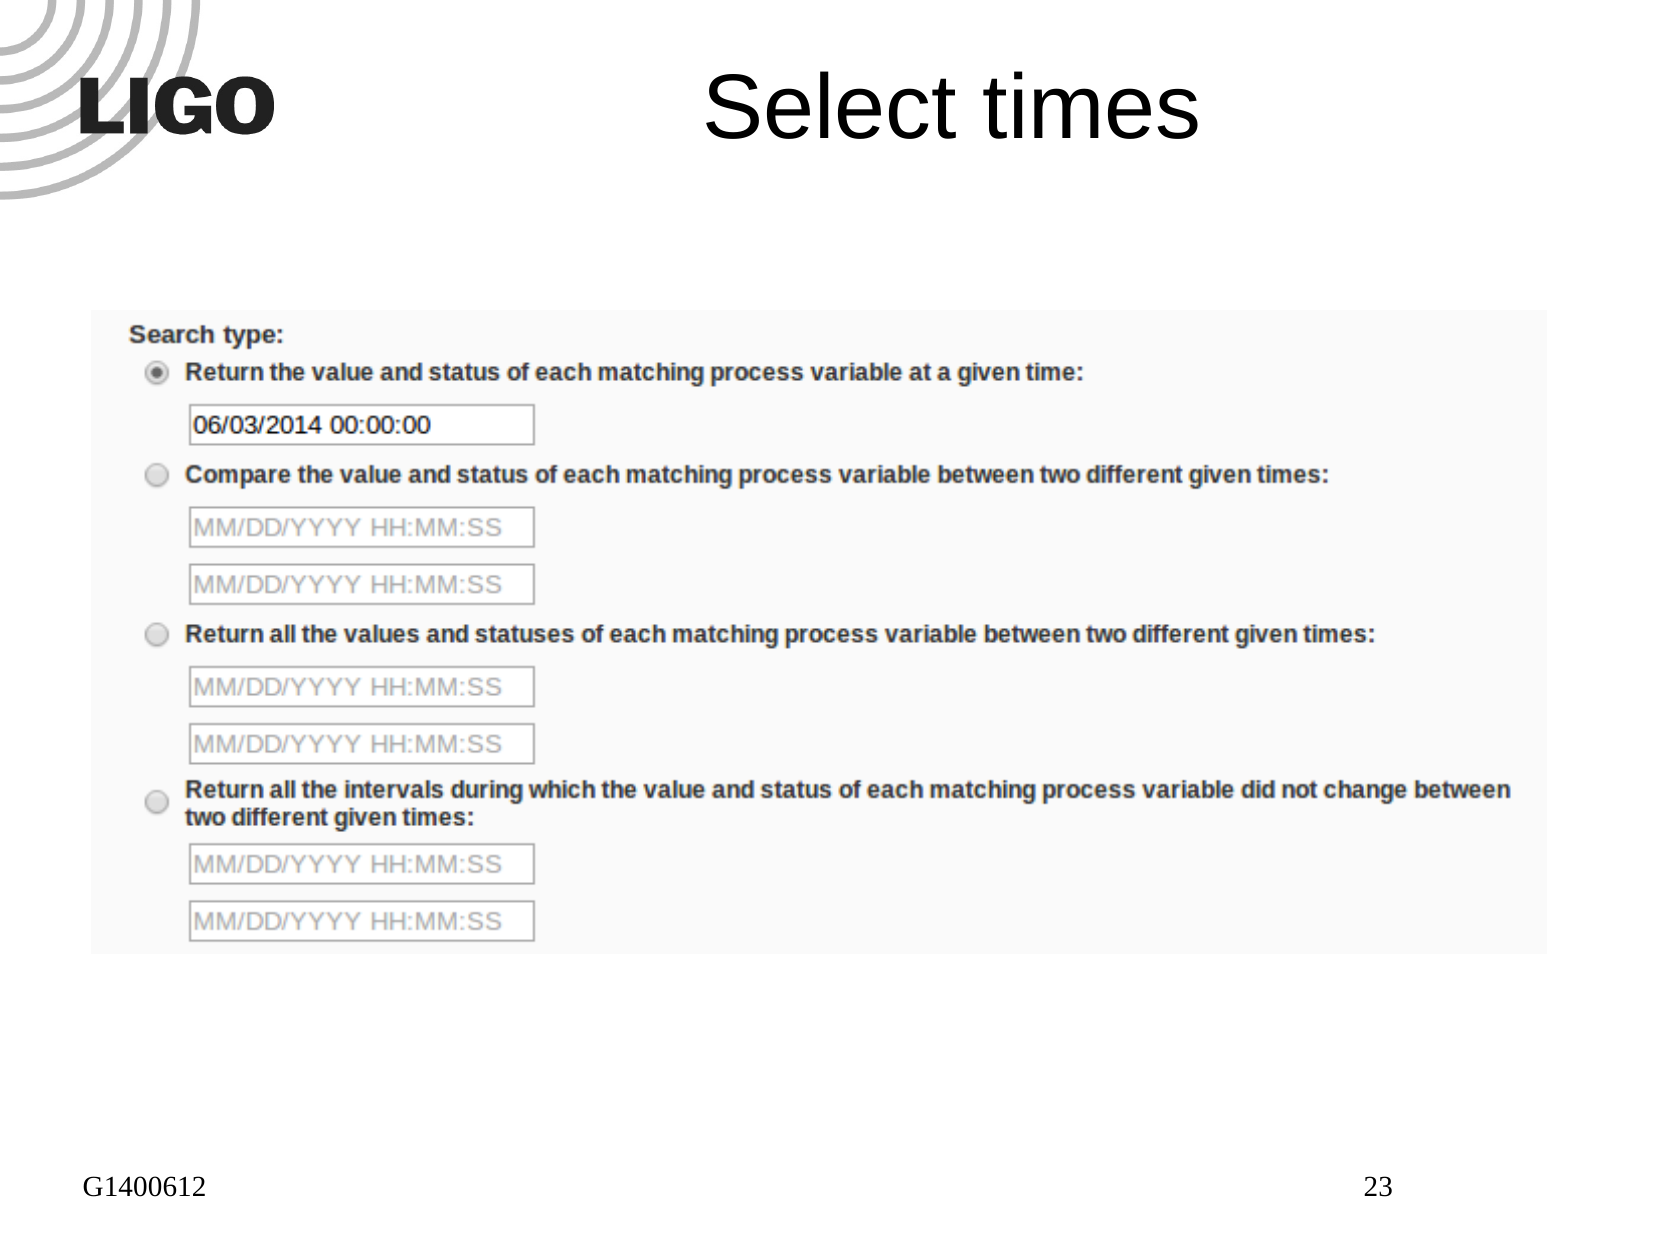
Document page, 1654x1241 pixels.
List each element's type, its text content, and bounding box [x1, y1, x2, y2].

picture [91, 310, 1547, 954]
picture [0, 0, 274, 200]
title Select times [315, 2, 1591, 211]
